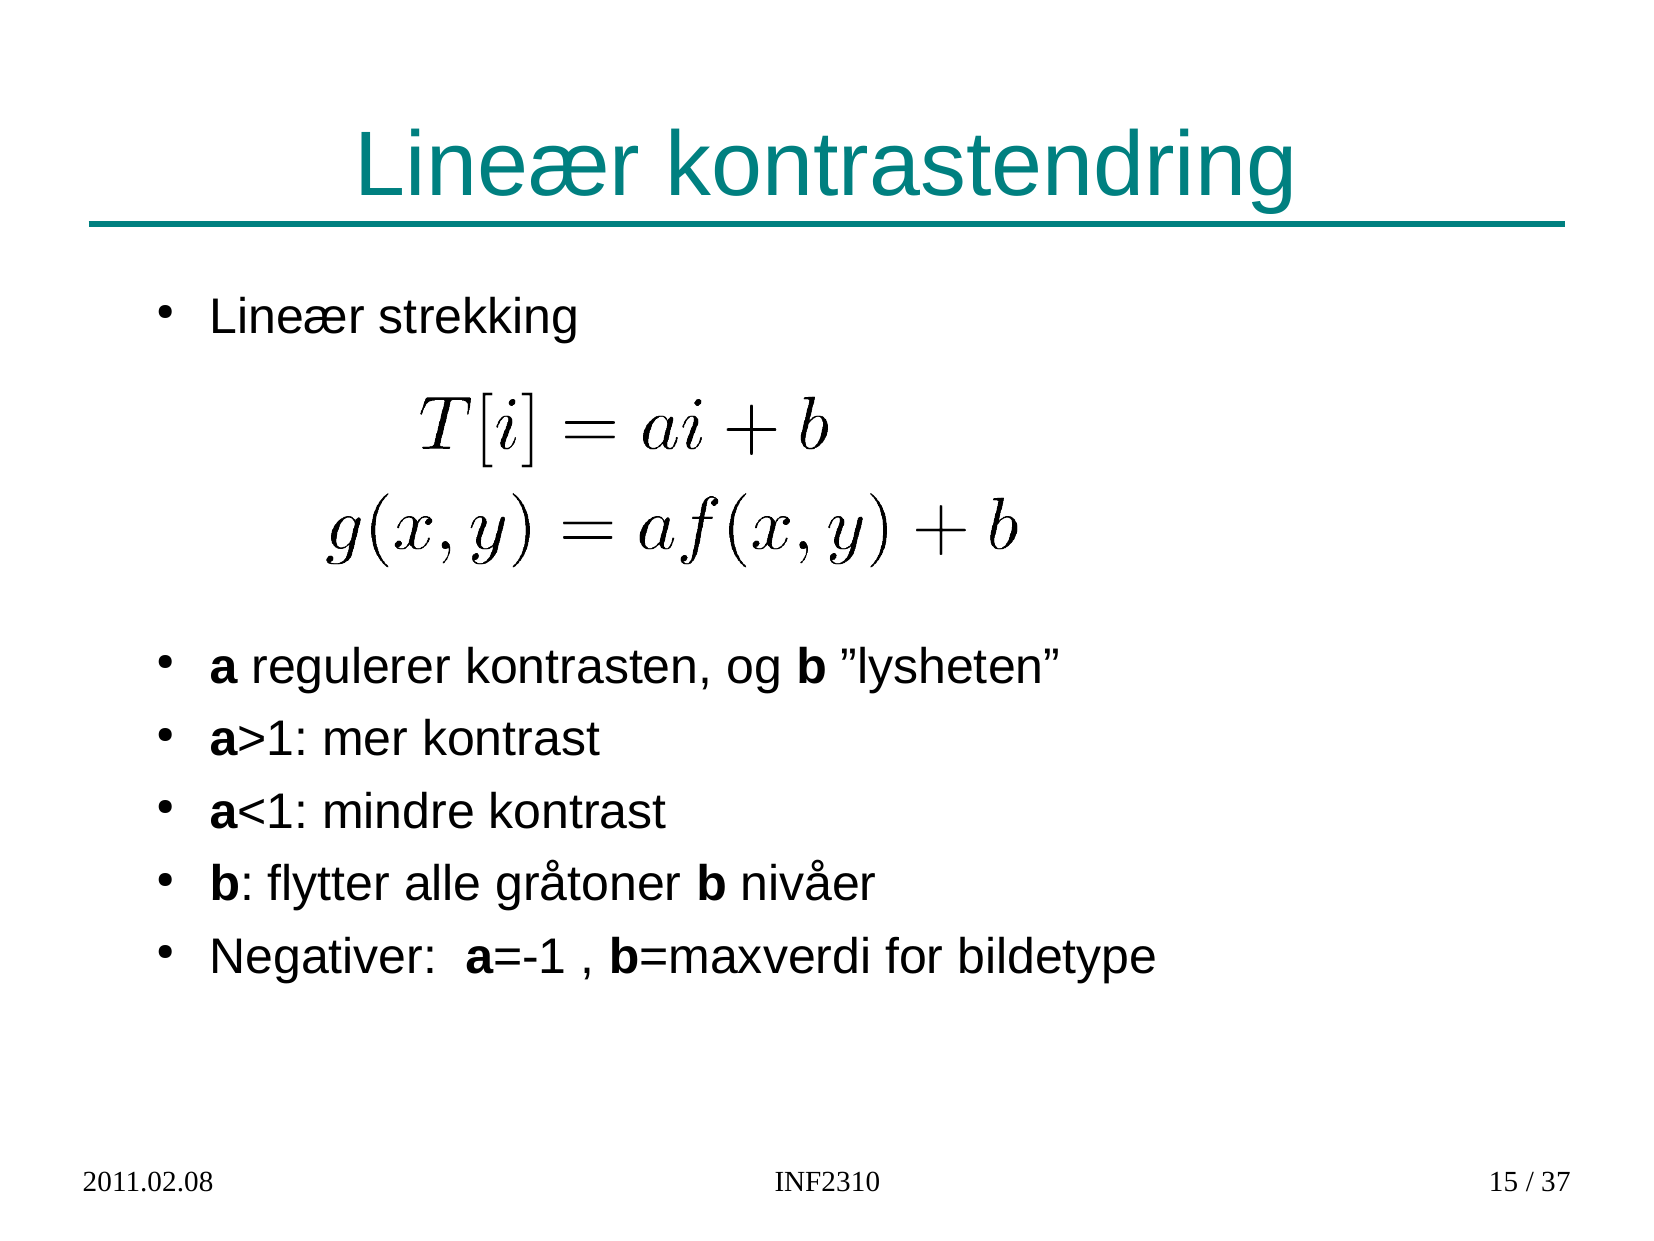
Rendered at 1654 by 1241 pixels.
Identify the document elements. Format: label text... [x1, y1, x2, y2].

picture [312, 484, 1040, 574]
picture [413, 383, 849, 474]
title Lineær kontrastendring [123, 68, 1530, 249]
list Lineær strekking a regulerer kontrasten, og b ”lysheten” a>1: mer kontrast a<1: mindre kontrast b: flytter alle gråtoner b nivåer Negativer: a=-1 , b=maxverdi for bildetype [123, 275, 1478, 1211]
